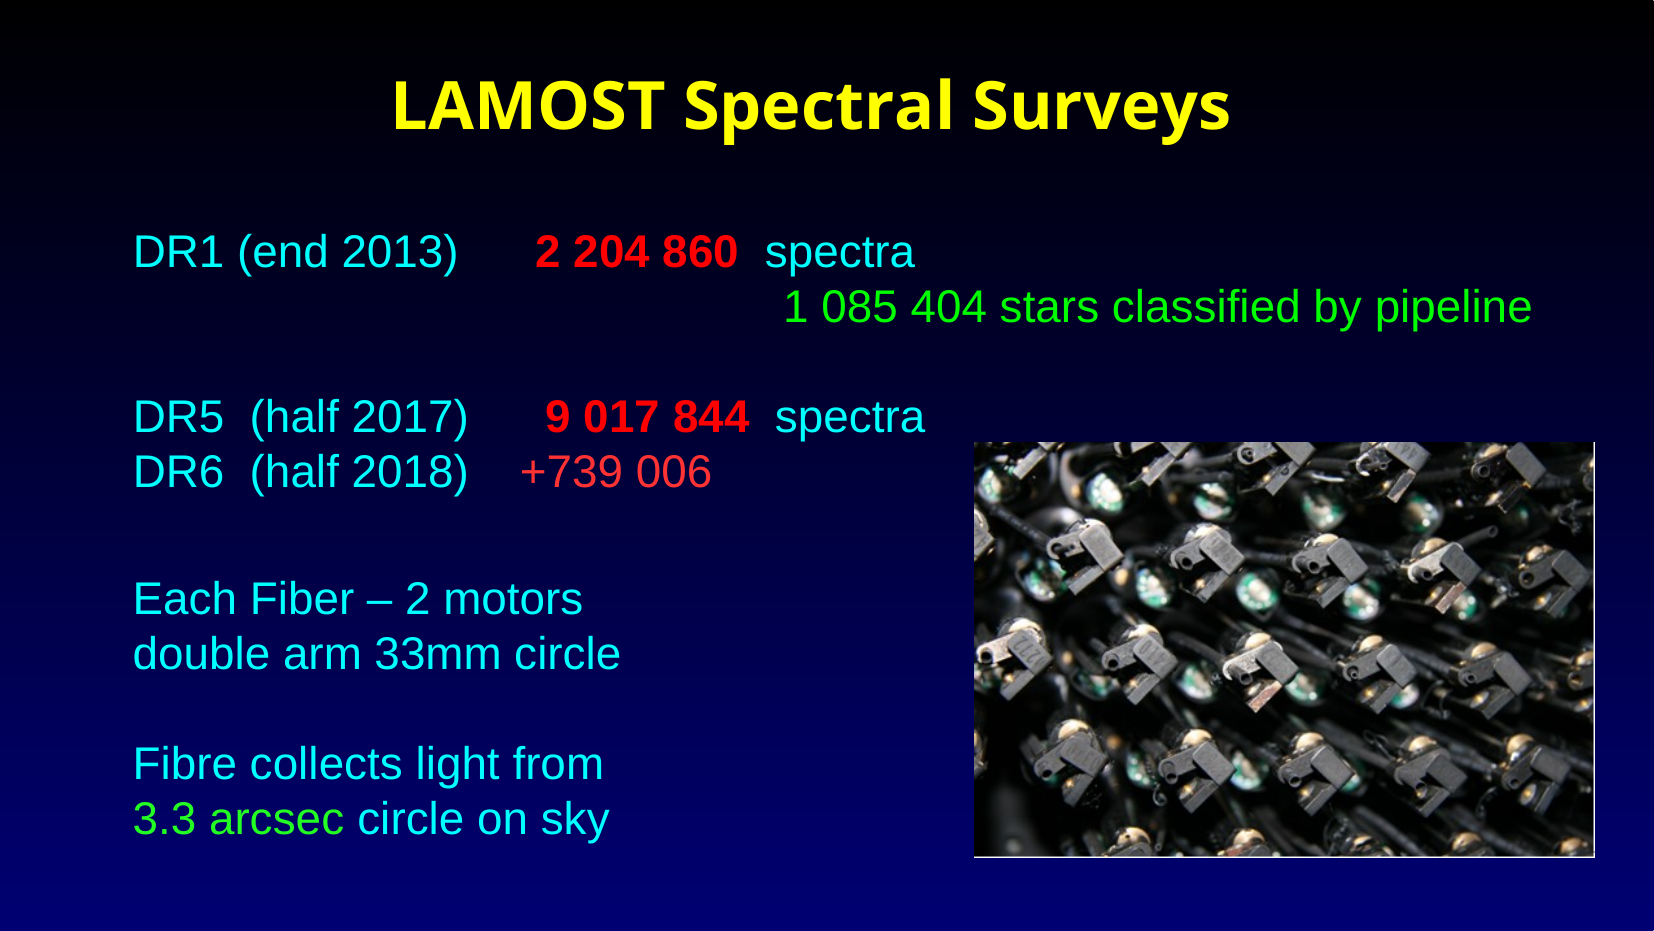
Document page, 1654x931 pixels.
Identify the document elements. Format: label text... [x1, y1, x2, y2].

picture [974, 442, 1595, 858]
text_box DR1 (end 2013) 2 204 860 spectra 1 085 404 stars classified by pipeline DR5 (half 2017) 9 017 844 spectra DR6 (half 2018) +739 006 [118, 214, 1564, 620]
text_box LAMOST Spectral Surveys [76, 0, 1564, 207]
text_box Each Fiber – 2 motors double arm 33mm circle Fibre collects light from 3.3 arcsec circle on sky [117, 561, 767, 931]
